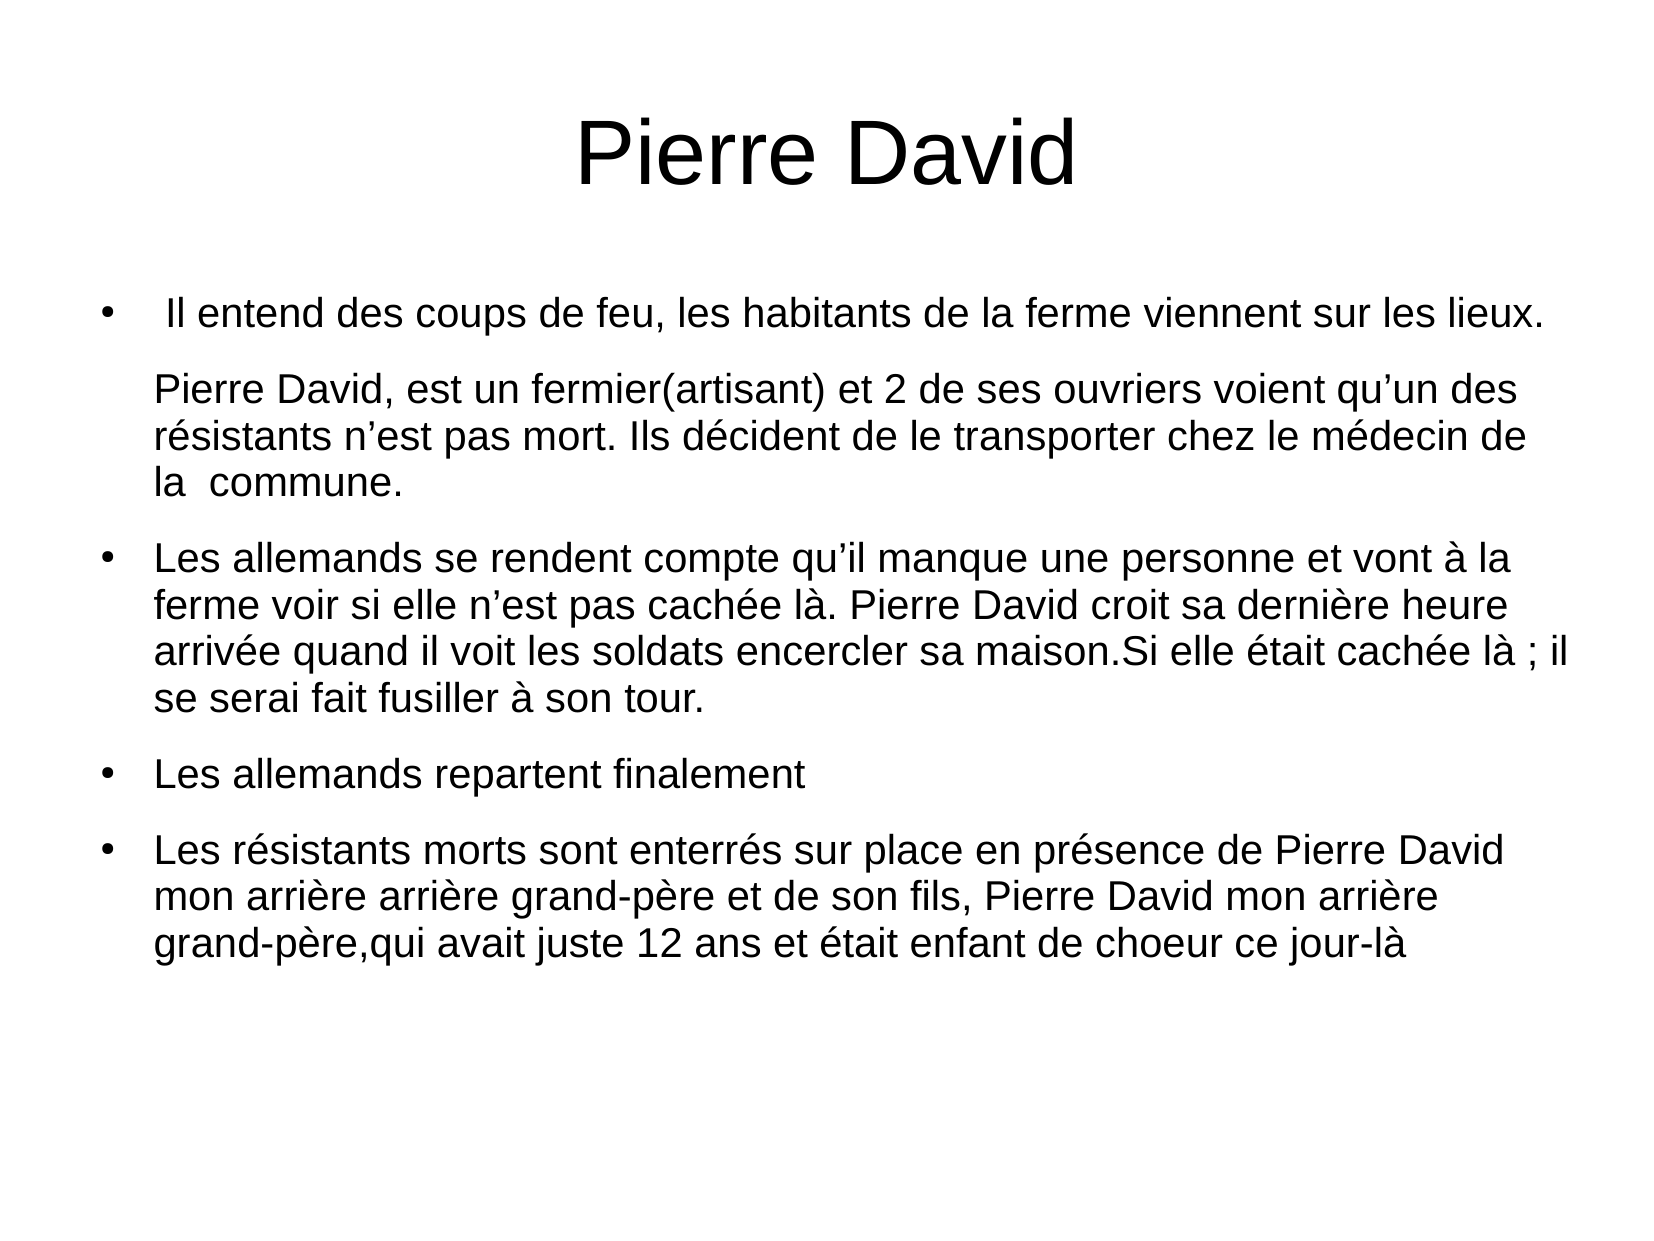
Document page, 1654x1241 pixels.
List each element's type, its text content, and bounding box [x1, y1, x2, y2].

title Pierre David [82, 49, 1571, 257]
list Il entend des coups de feu, les habitants de la ferme viennent sur les lieux. Pierre David, est un fermier(artisant) et 2 de ses ouvriers voient qu’un des résistants n’est pas mort. Ils décident de le transporter chez le médecin de la commune. Les allemands se rendent compte qu’il manque une personne et vont à la ferme voir si elle n’est pas cachée là. Pierre David croit sa dernière heure arrivée quand il voit les soldats encercler sa maison.Si elle était cachée là ; il se serai fait fusiller à son tour. Les allemands repartent finalement Les résistants morts sont enterrés sur place en présence de Pierre David mon arrière arrière grand-père et de son fils, Pierre David mon arrière grand-père,qui avait juste 12 ans et était enfant de choeur ce jour-là [82, 290, 1571, 1010]
